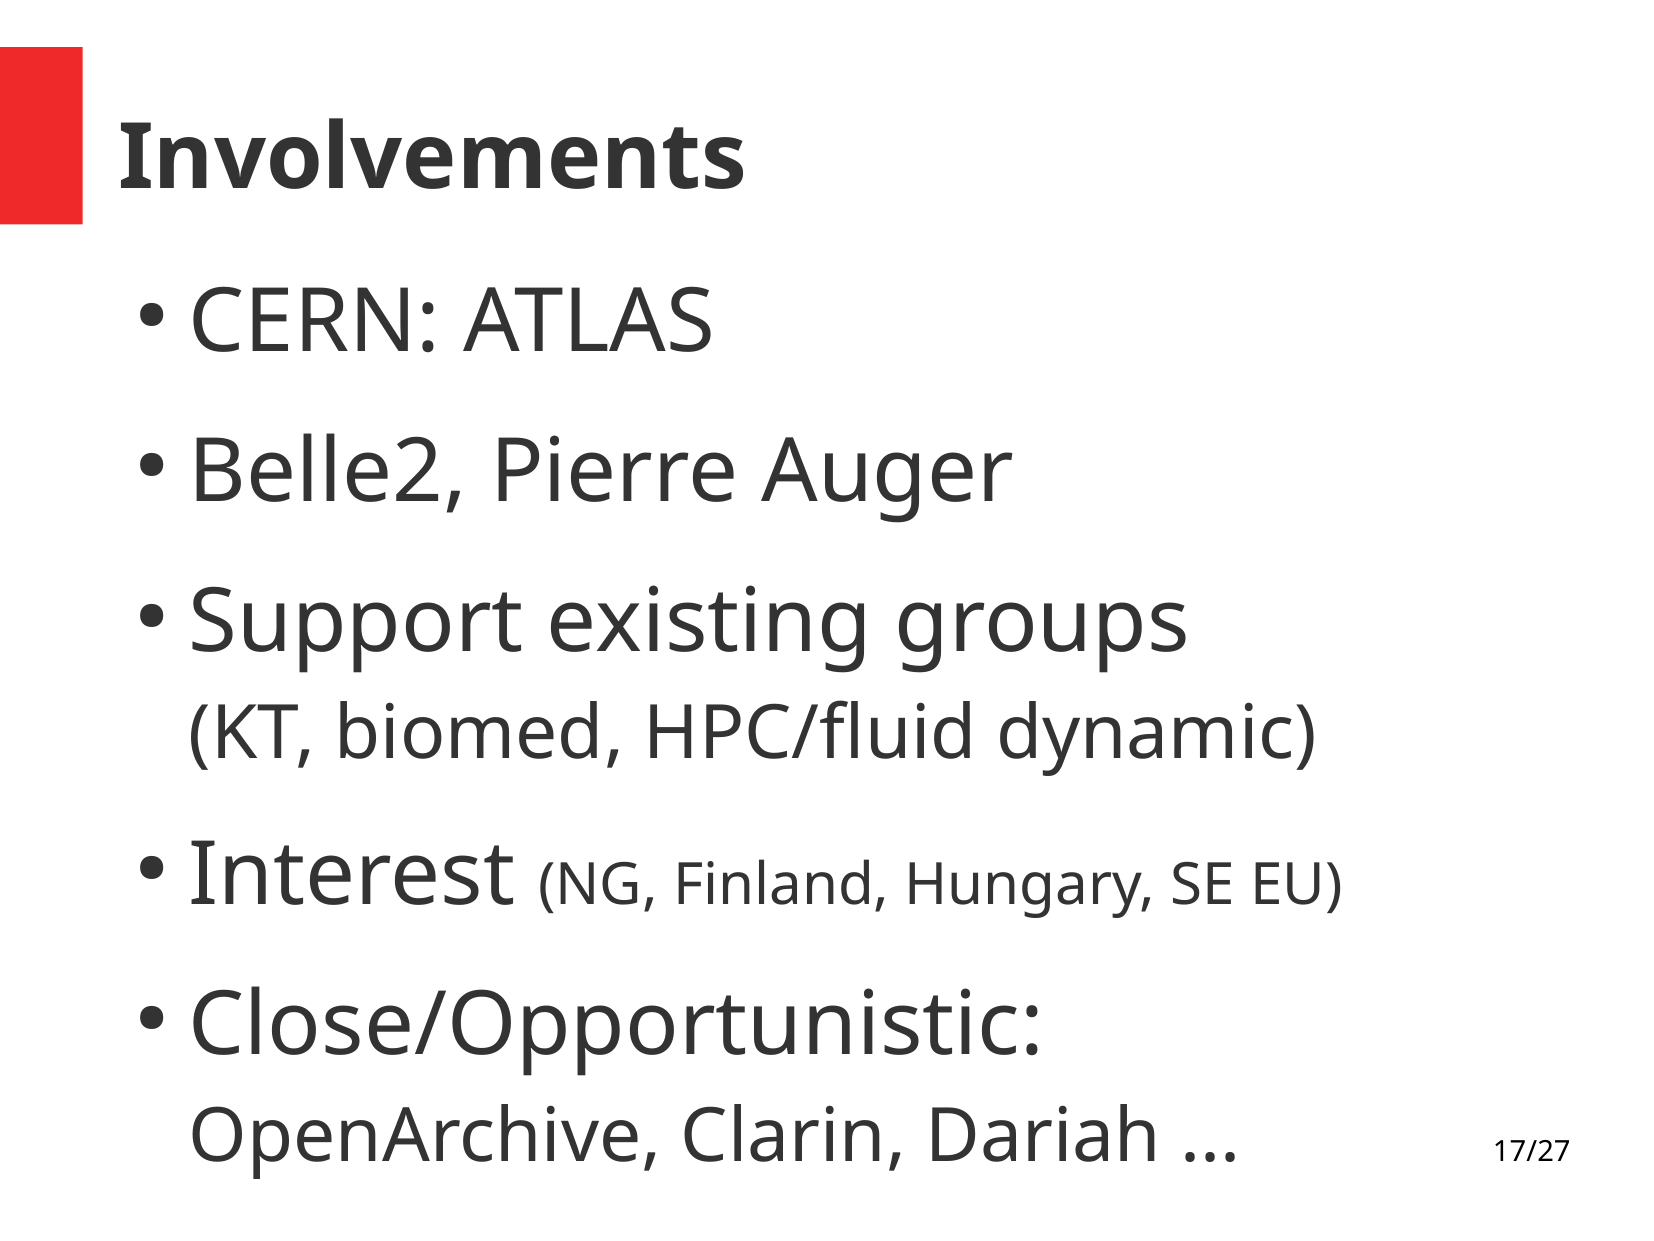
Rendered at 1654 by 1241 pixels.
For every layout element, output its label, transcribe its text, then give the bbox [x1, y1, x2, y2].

title Involvements [118, 49, 1571, 257]
list CERN: ATLAS Belle2, Pierre Auger Support existing groups (KT, biomed, HPC/fluid dynamic) Interest (NG, Finland, Hungary, SE EU) Close/Opportunistic: OpenArchive, Clarin, Dariah ... [118, 256, 1536, 1123]
